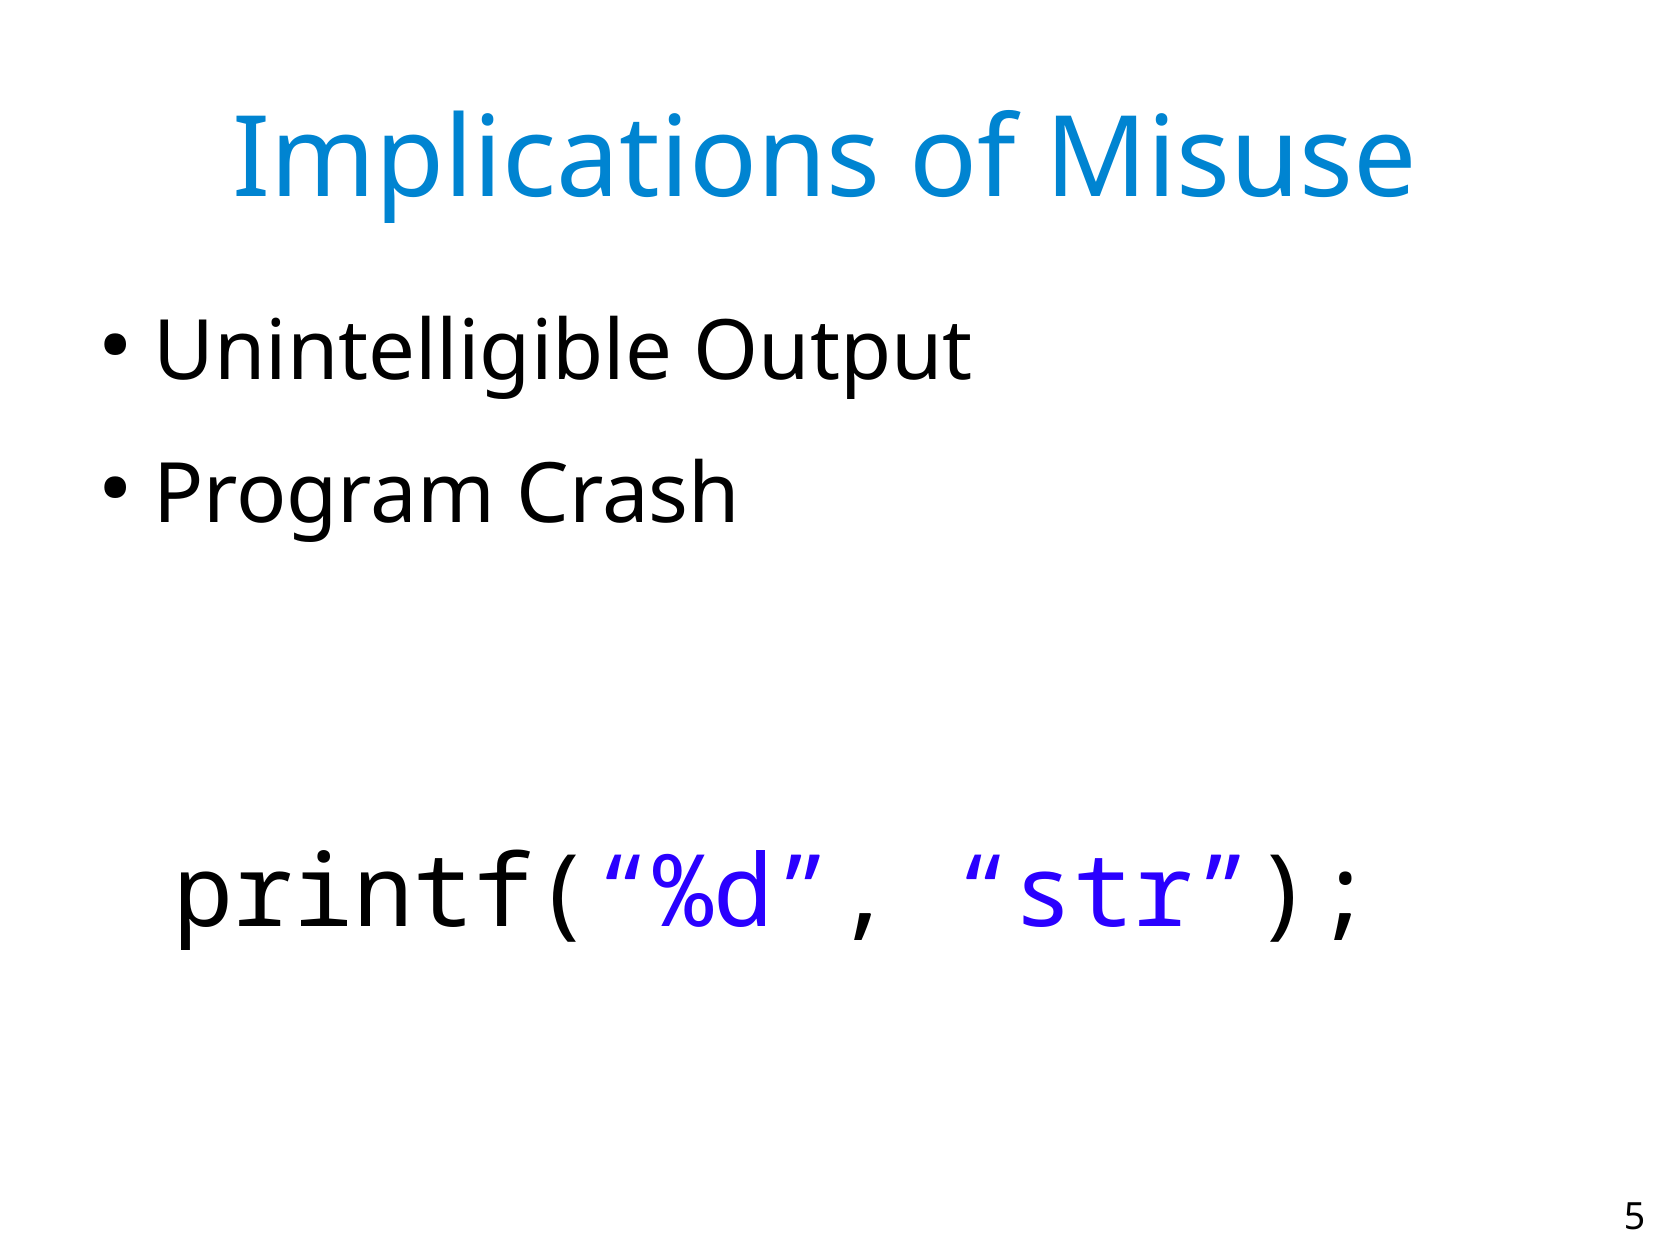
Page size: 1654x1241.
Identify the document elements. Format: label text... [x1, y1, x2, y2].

text_box printf(“%d”, “str”); [102, 818, 1547, 1111]
title Implications of Misuse [60, 49, 1591, 257]
list Unintelligible Output Program Crash [82, 290, 1571, 1010]
